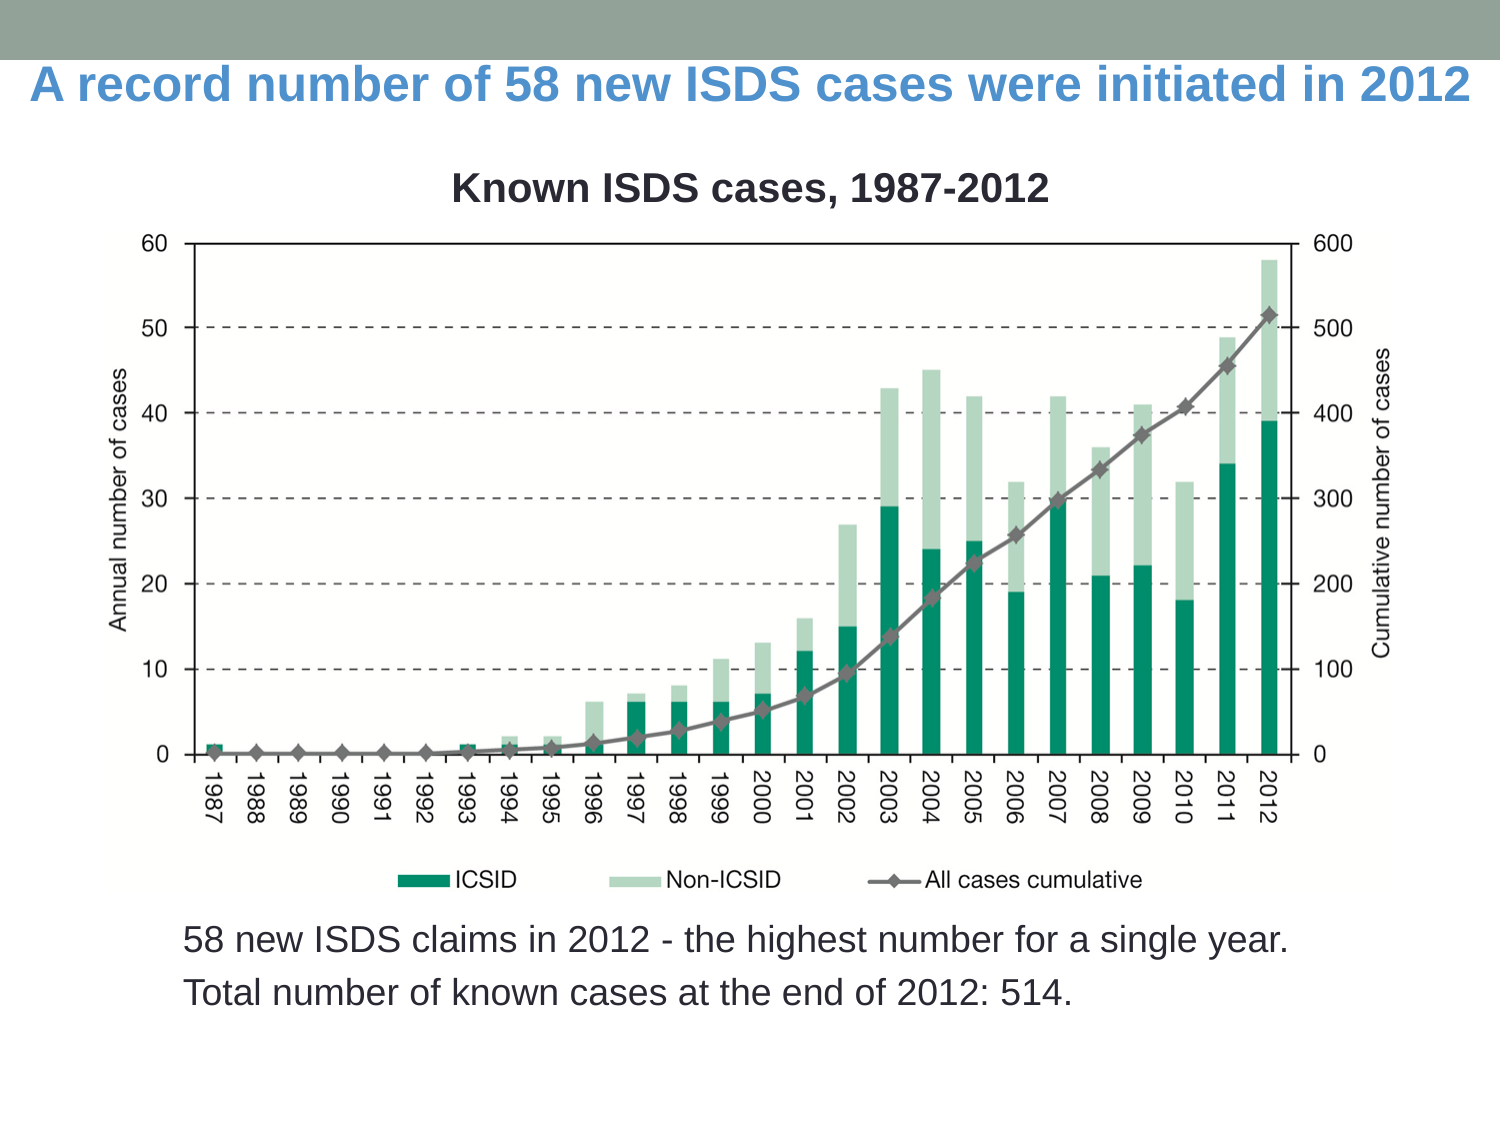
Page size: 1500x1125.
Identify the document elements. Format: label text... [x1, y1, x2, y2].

text_box A record number of 58 new ISDS cases were initiated in 2012 Known ISDS cases, 1987-2012 [1, 144, 1500, 228]
picture [106, 231, 1394, 893]
text_box 58 new ISDS claims in 2012 - the highest number for a single year. Total number of known cases at the end of 2012: 514. [183, 916, 1317, 1012]
